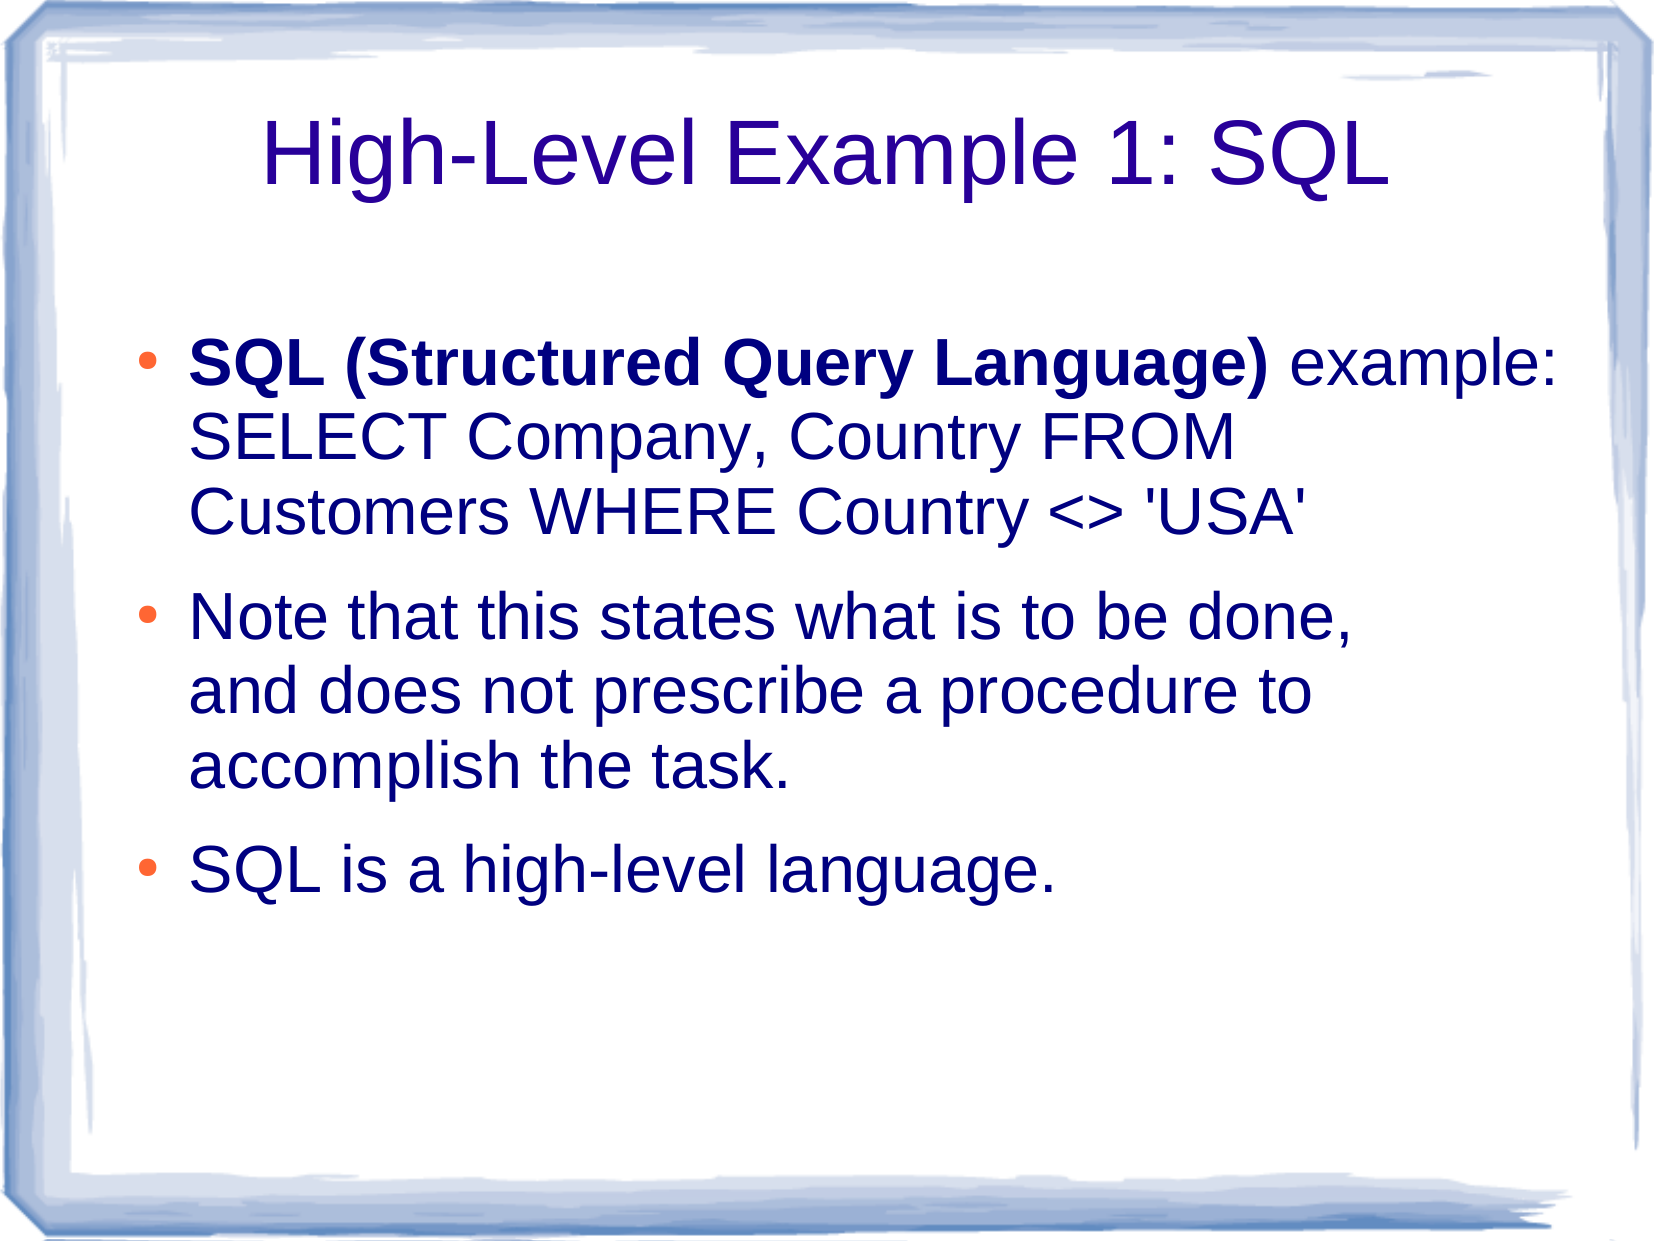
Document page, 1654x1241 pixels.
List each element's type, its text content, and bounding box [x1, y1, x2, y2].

title High-Level Example 1: SQL [82, 56, 1571, 250]
list SQL (Structured Query Language) example: SELECT Company, Country FROM Customers WHERE Country <> 'USA' Note that this states what is to be done, and does not prescribe a procedure to accomplish the task. SQL is a high-level language. [118, 324, 1571, 990]
picture [0, 0, 1654, 1241]
